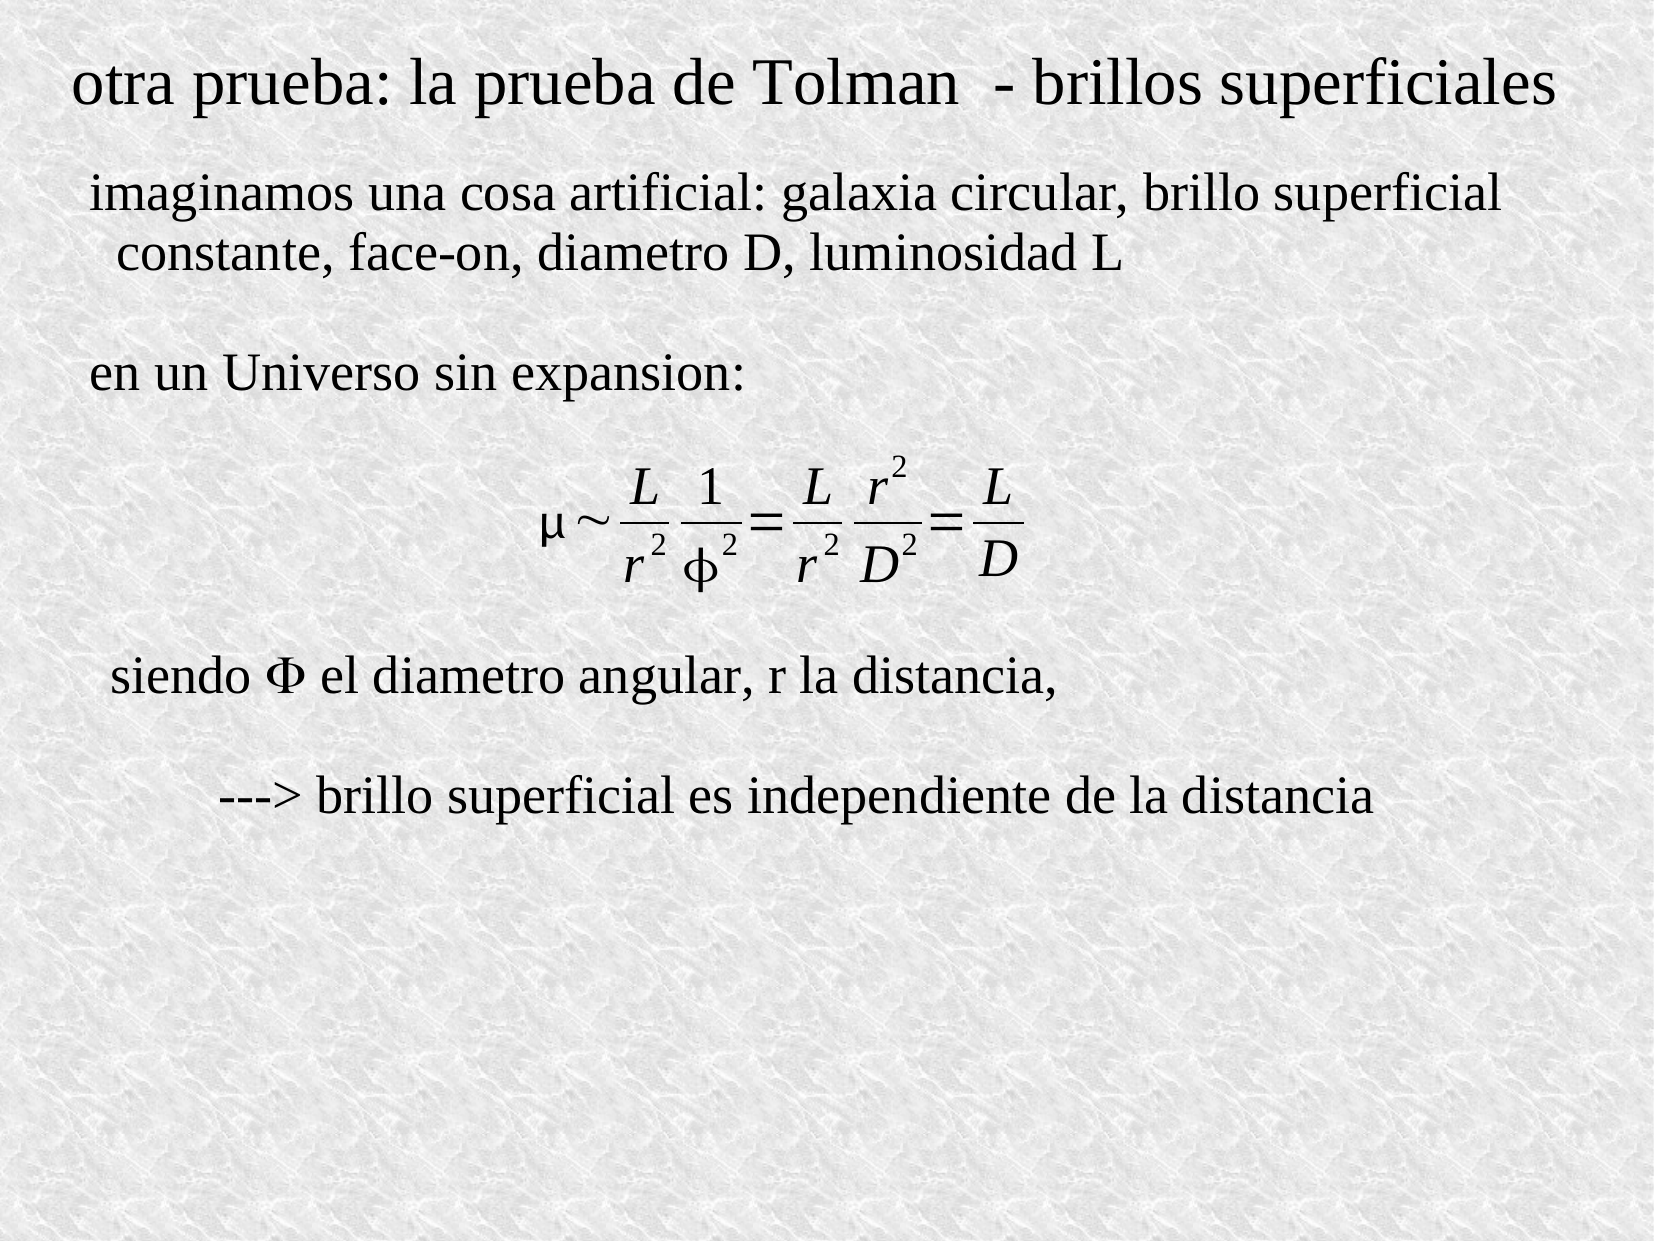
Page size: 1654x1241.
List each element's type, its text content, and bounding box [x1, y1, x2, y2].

text_box siendo  el diametro angular, r la distancia, ---> brillo superficial es independiente de la distancia [95, 637, 1391, 855]
text_box imaginamos una cosa artificial: galaxia circular, brillo superficial constante, face-on, diametro D, luminosidad L en un Universo sin expansion: [75, 154, 1519, 432]
chart [525, 450, 1039, 594]
text_box otra prueba: la prueba de Tolman - brillos superficiales [57, 37, 1576, 134]
picture [0, 0, 1654, 1241]
